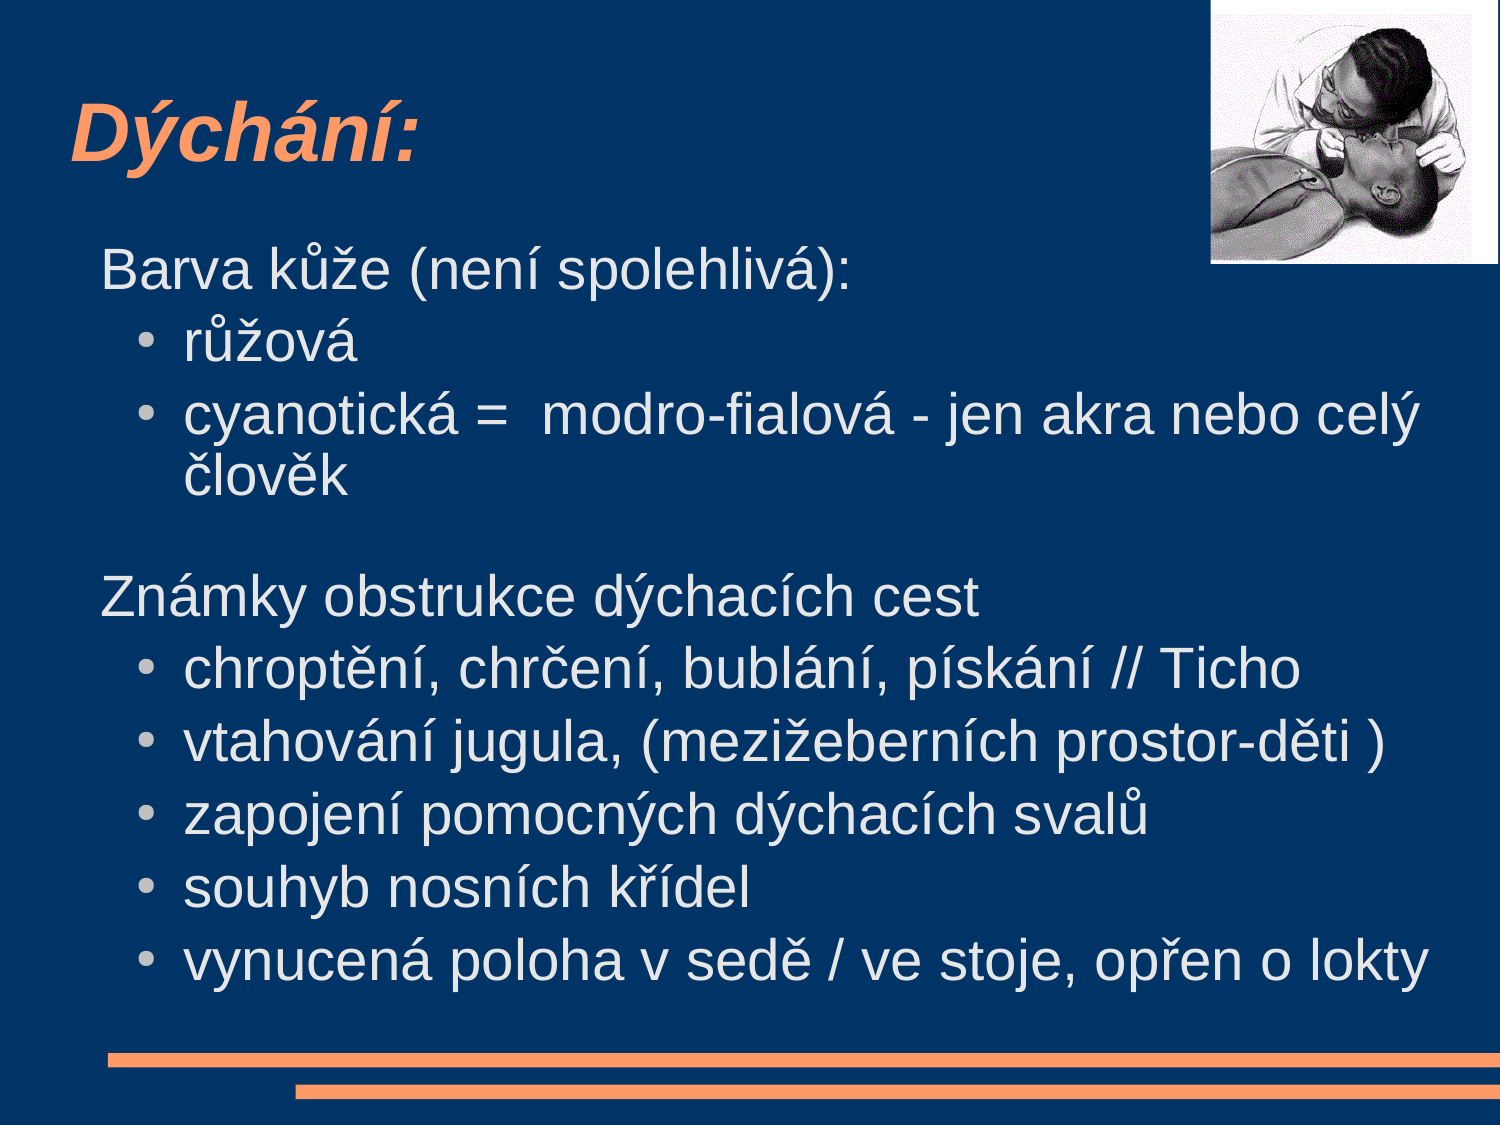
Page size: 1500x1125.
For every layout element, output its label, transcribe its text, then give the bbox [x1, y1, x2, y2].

title Dýchání: [70, 29, 1210, 237]
picture [1210, 0, 1500, 266]
list Barva kůže (není spolehlivá): růžová cyanotická = modro-fialová - jen akra nebo celý člověk Známky obstrukce dýchacích cest chroptění, chrčení, bublání, pískání // Ticho vtahování jugula, (mezižeberních prostor-děti ) zapojení pomocných dýchacích svalů souhyb nosních křídel vynucená poloha v sedě / ve stoje, opřen o lokty [100, 236, 1500, 1050]
